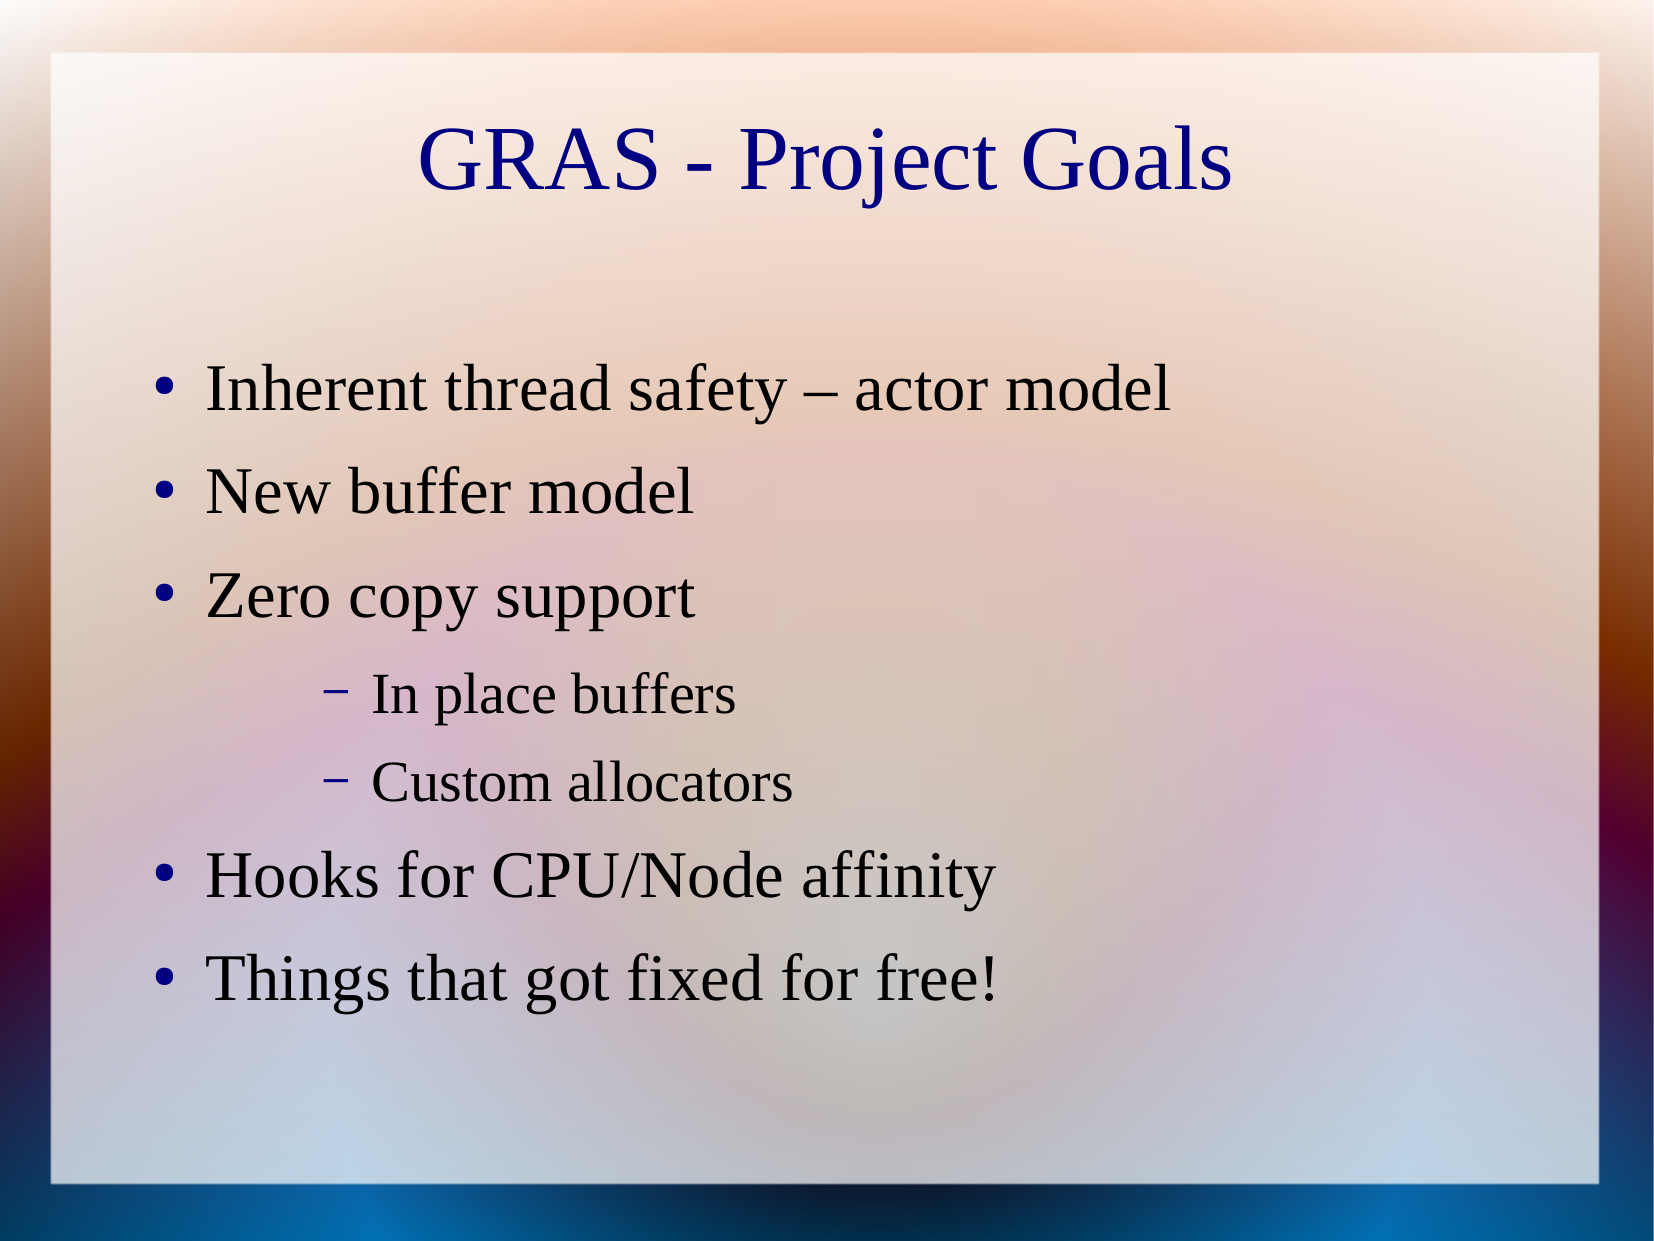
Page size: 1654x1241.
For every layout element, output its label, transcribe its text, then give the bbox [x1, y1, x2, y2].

picture [0, 0, 1654, 1241]
list Inherent thread safety – actor model New buffer model Zero copy support In place buffers Custom allocators Hooks for CPU/Node affinity Things that got fixed for free! [134, 350, 1516, 1133]
title GRAS - Project Goals [82, 55, 1571, 263]
